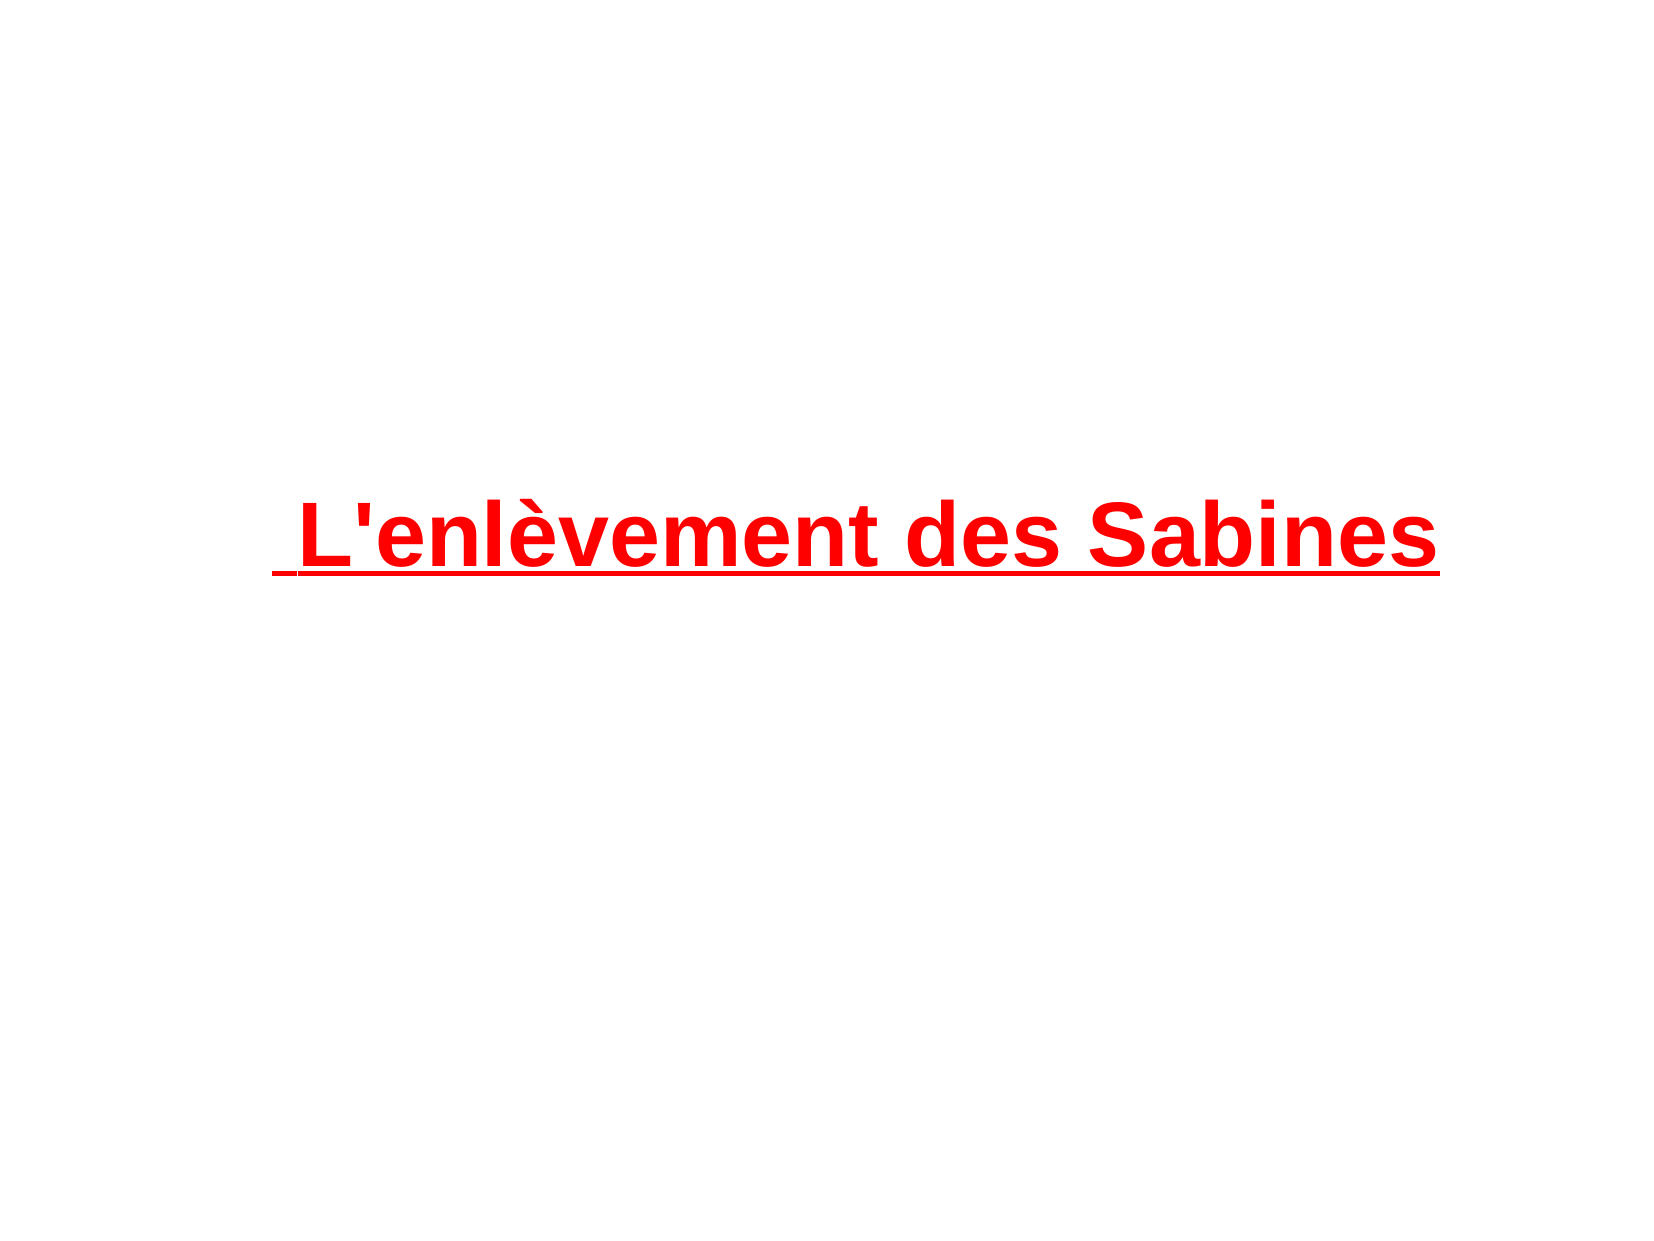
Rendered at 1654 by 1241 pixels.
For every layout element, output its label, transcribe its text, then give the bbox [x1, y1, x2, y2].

title L'enlèvement des Sabines [59, 49, 1654, 1123]
